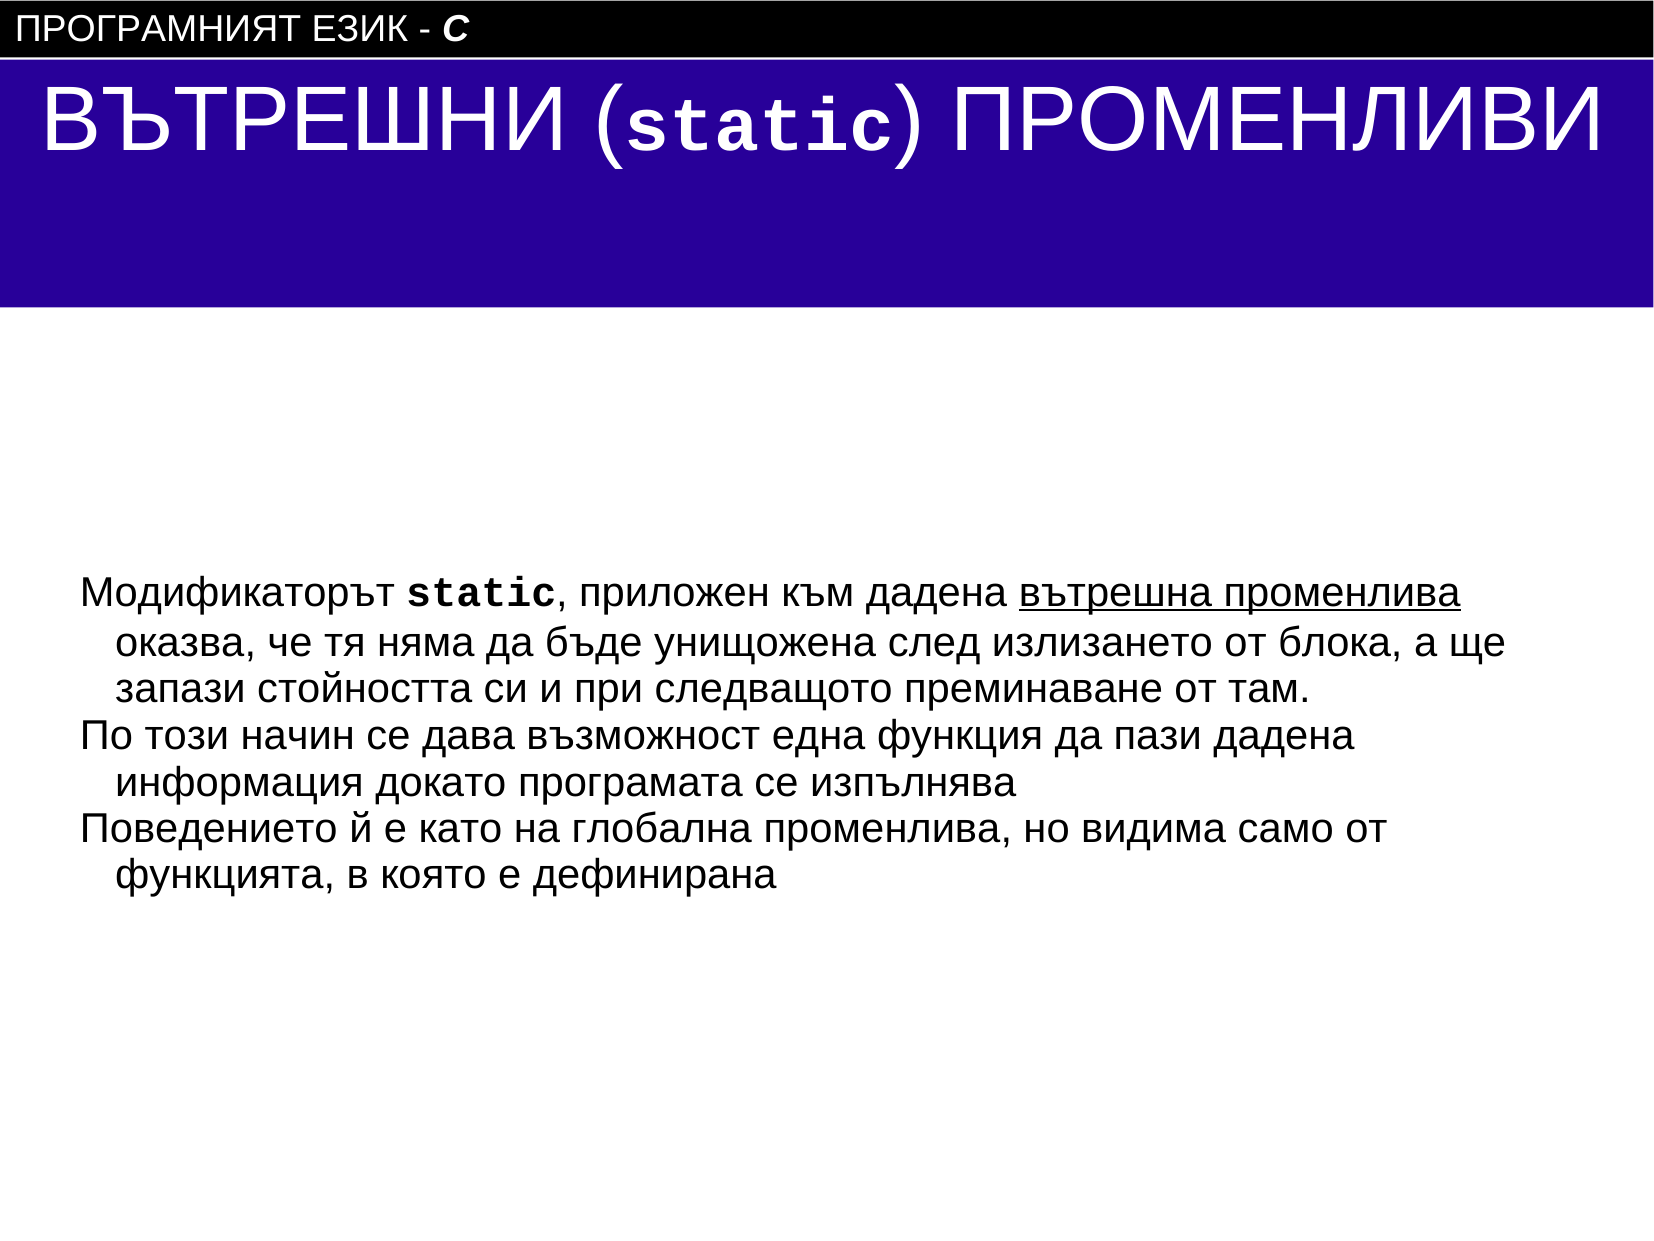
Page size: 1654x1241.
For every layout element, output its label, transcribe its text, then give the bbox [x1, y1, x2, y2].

text_box ВЪТРЕШНИ (static) ПРОМЕНЛИВИ [0, 59, 1654, 308]
text_box Модификаторът static, приложен към дадена вътрешна променлива оказва, че тя няма да бъде унищожена след излизането от блока, а ще запази стойността си и при следващото преминаване от там. По този начин се дава възможност една функция да пази дадена информация докато програмата се изпълнява Поведението й е като на глобална променлива, но видима само от функцията, в която е дефинирана [29, 561, 1625, 906]
text_box ПРОГРАМНИЯT ЕЗИК - С [0, 0, 1654, 58]
